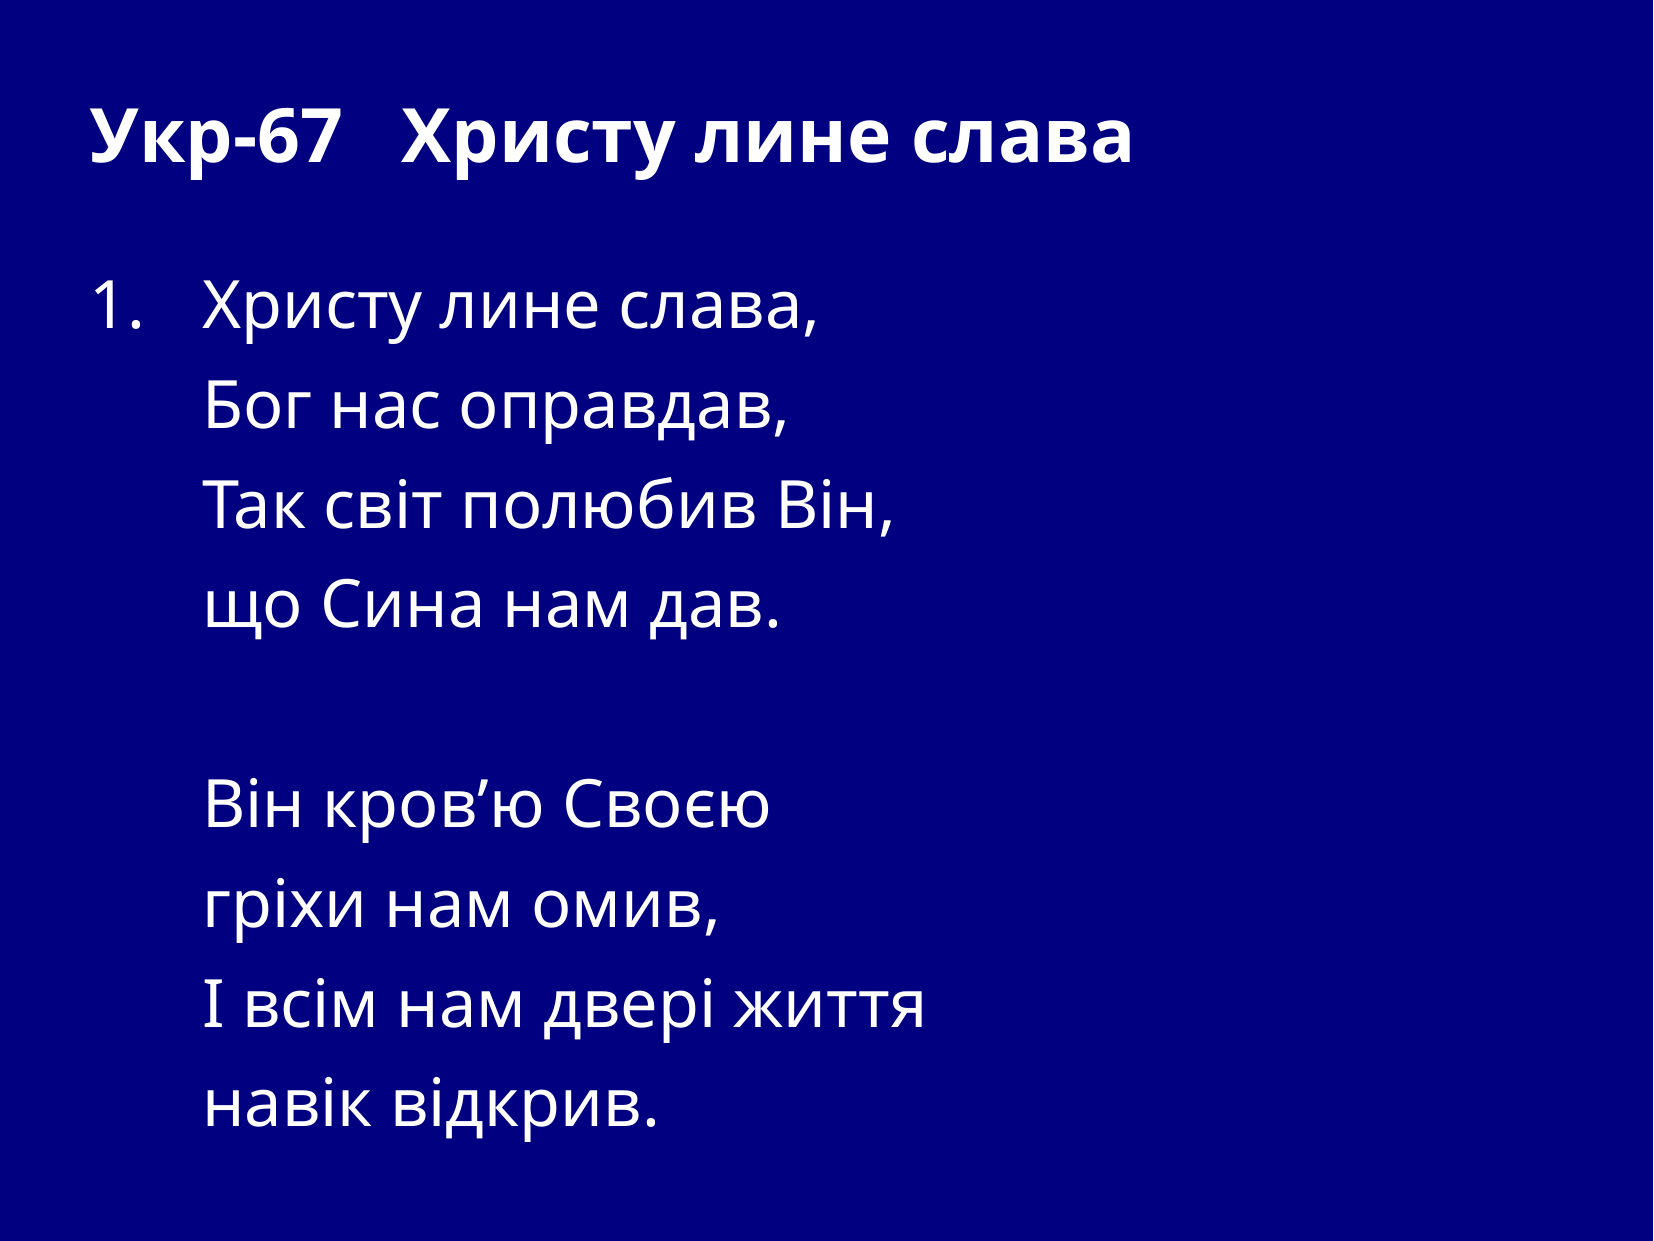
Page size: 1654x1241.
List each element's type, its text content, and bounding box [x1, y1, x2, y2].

text_box Укр-67 Христу лине слава [75, 75, 1576, 188]
text_box 1. Христу лине слава, Бог нас оправдав, Так світ полюбив Він, що Сина нам дав. Він кров’ю Своєю гріхи нам омив, І всім нам двері життя навік відкрив. [75, 188, 1576, 1163]
